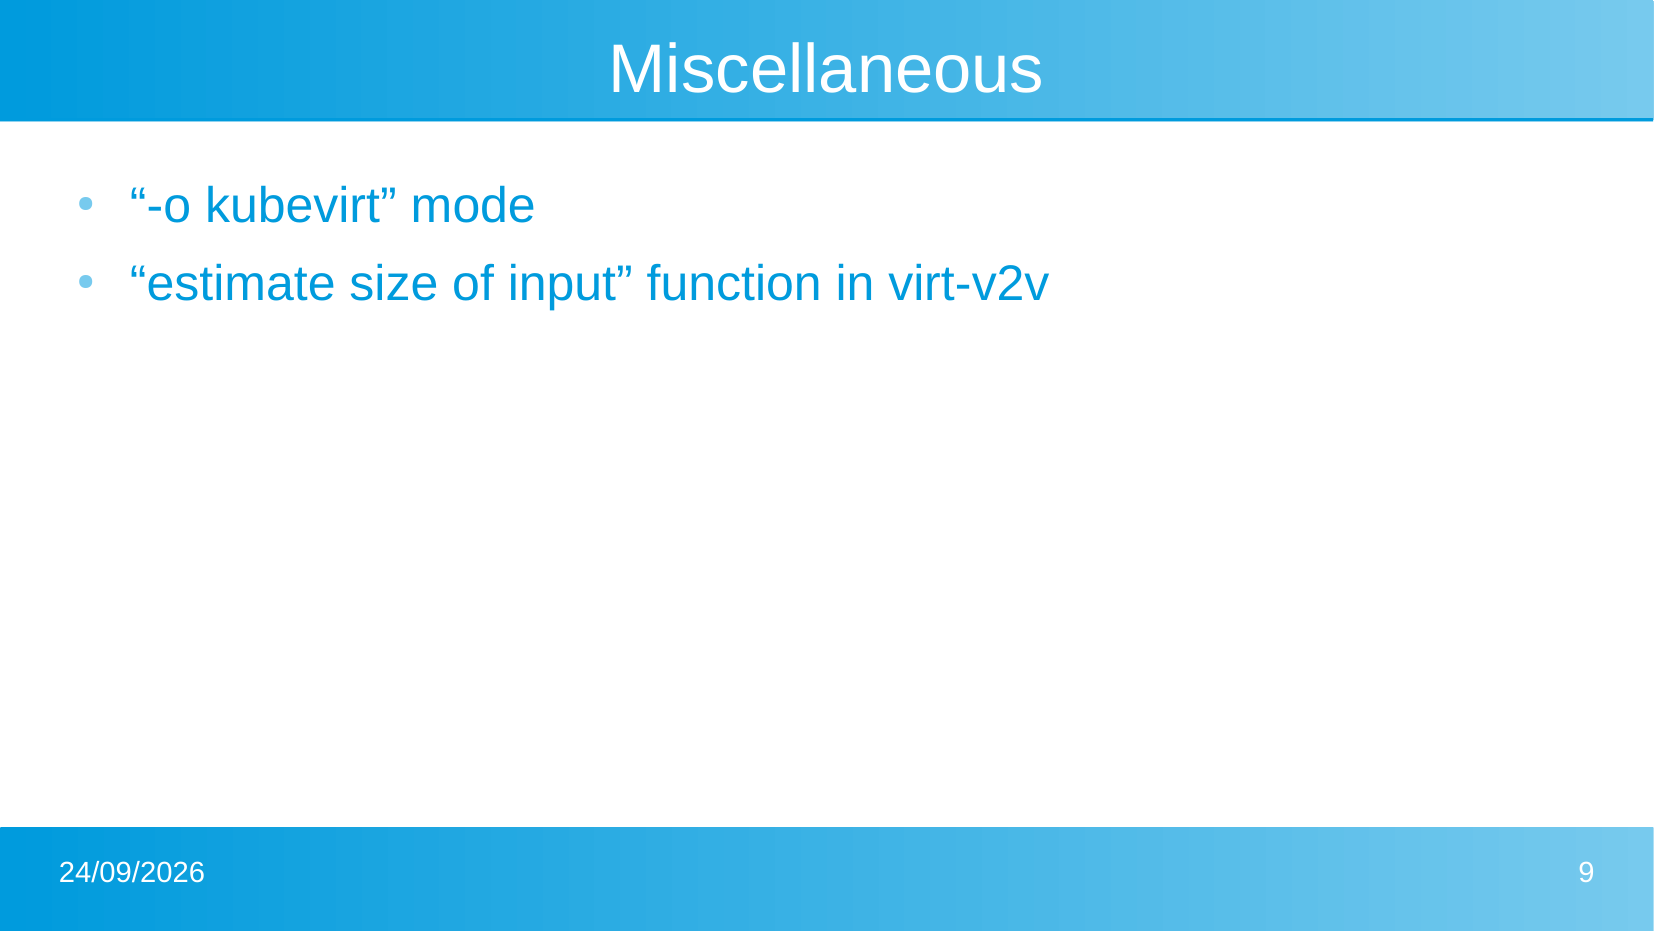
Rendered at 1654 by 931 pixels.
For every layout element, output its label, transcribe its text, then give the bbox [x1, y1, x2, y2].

list “-o kubevirt” mode “estimate size of input” function in virt-v2v [59, 177, 1595, 768]
title Miscellaneous [59, 29, 1595, 108]
